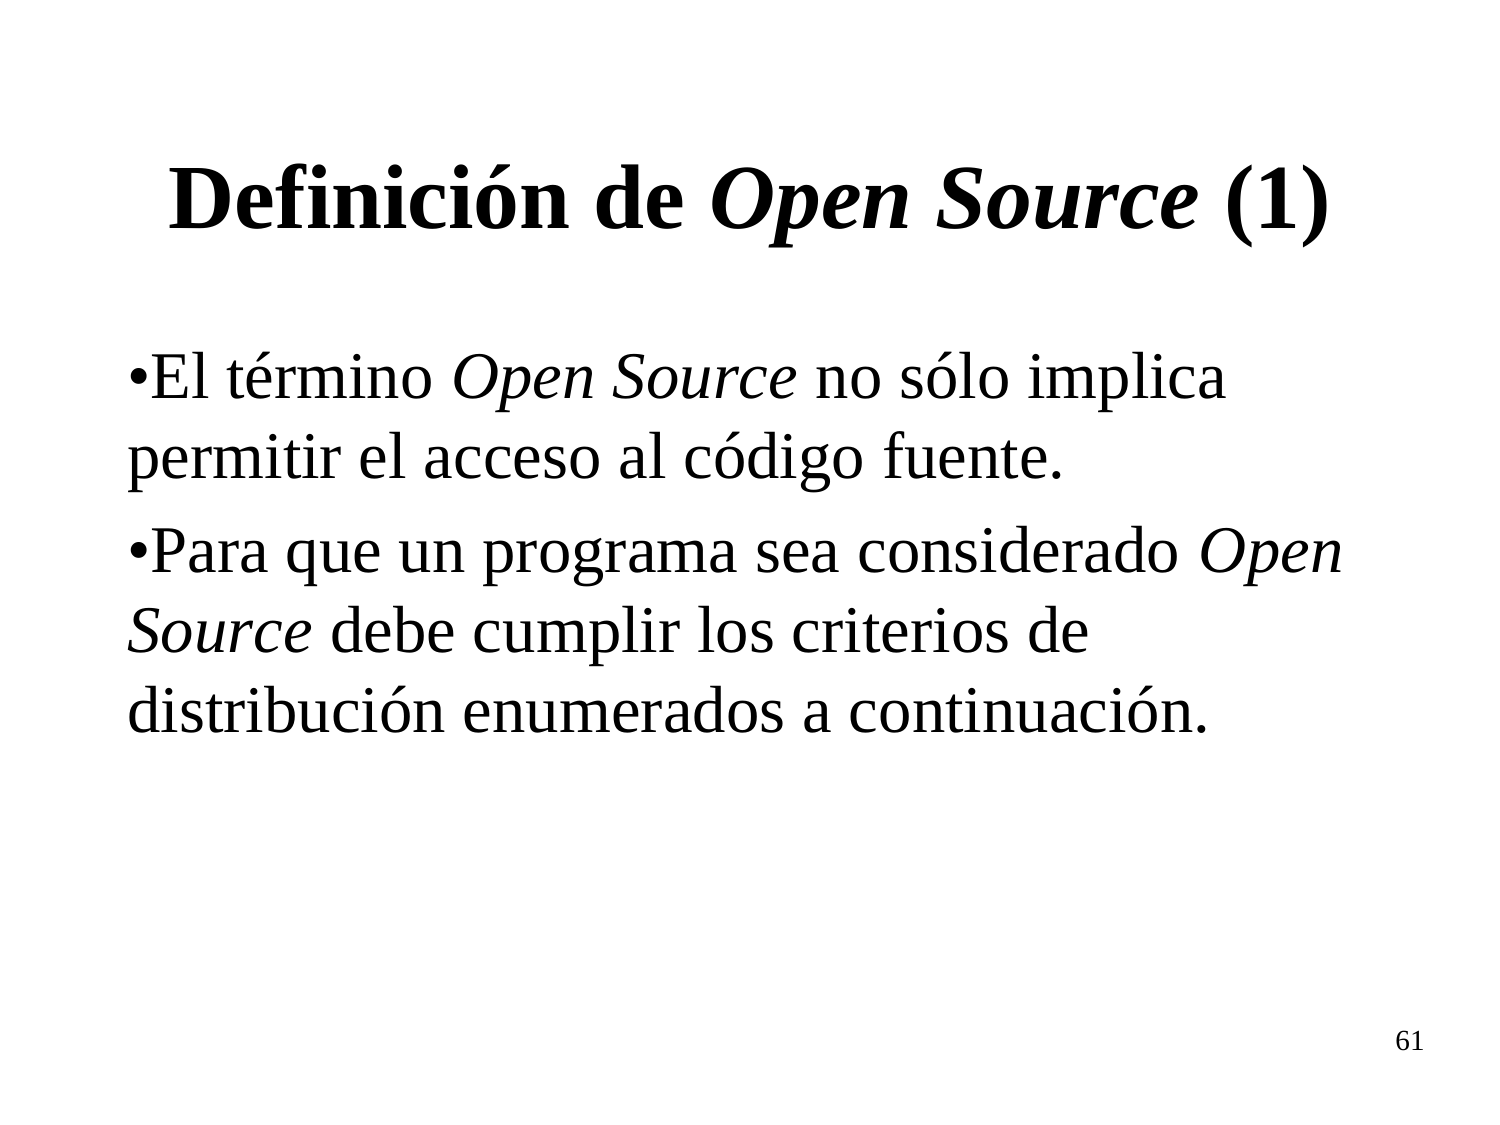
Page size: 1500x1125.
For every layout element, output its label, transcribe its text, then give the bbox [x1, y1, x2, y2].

list El término Open Source no sólo implica permitir el acceso al código fuente. Para que un programa sea considerado Open Source debe cumplir los criterios de distribución enumerados a continuación. [112, 324, 1388, 1000]
title Definición de Open Source (1) [112, 99, 1388, 288]
